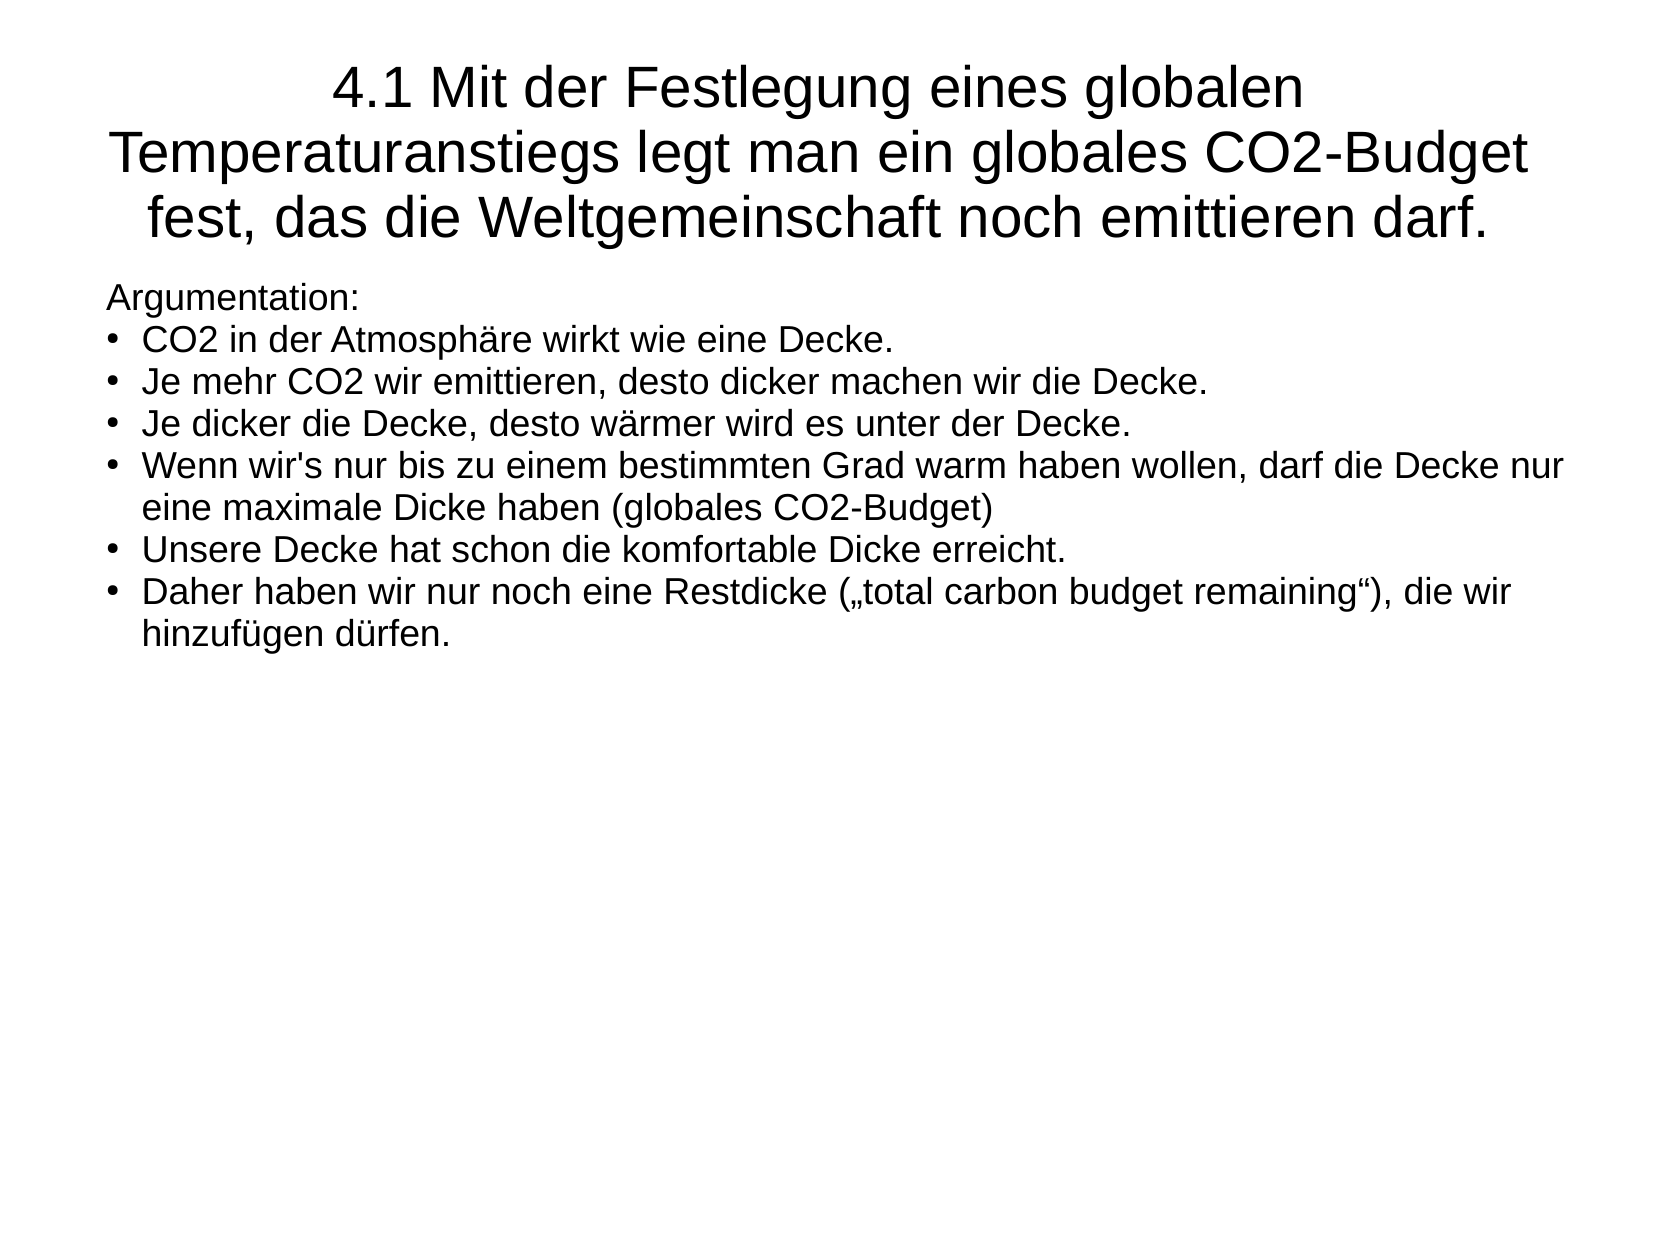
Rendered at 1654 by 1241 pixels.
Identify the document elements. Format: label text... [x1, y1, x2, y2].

title 4.1 Mit der Festlegung eines globalen Temperaturanstiegs legt man ein globales CO2-Budget fest, das die Weltgemeinschaft noch emittieren darf. [75, 54, 1564, 262]
subtitle Argumentation: CO2 in der Atmosphäre wirkt wie eine Decke. Je mehr CO2 wir emittieren, desto dicker machen wir die Decke. Je dicker die Decke, desto wärmer wird es unter der Decke. Wenn wir's nur bis zu einem bestimmten Grad warm haben wollen, darf die Decke nur eine maximale Dicke haben (globales CO2-Budget) Unsere Decke hat schon die komfortable Dicke erreicht. Daher haben wir nur noch eine Restdicke („total carbon budget remaining“), die wir hinzufügen dürfen. [106, 276, 1595, 928]
